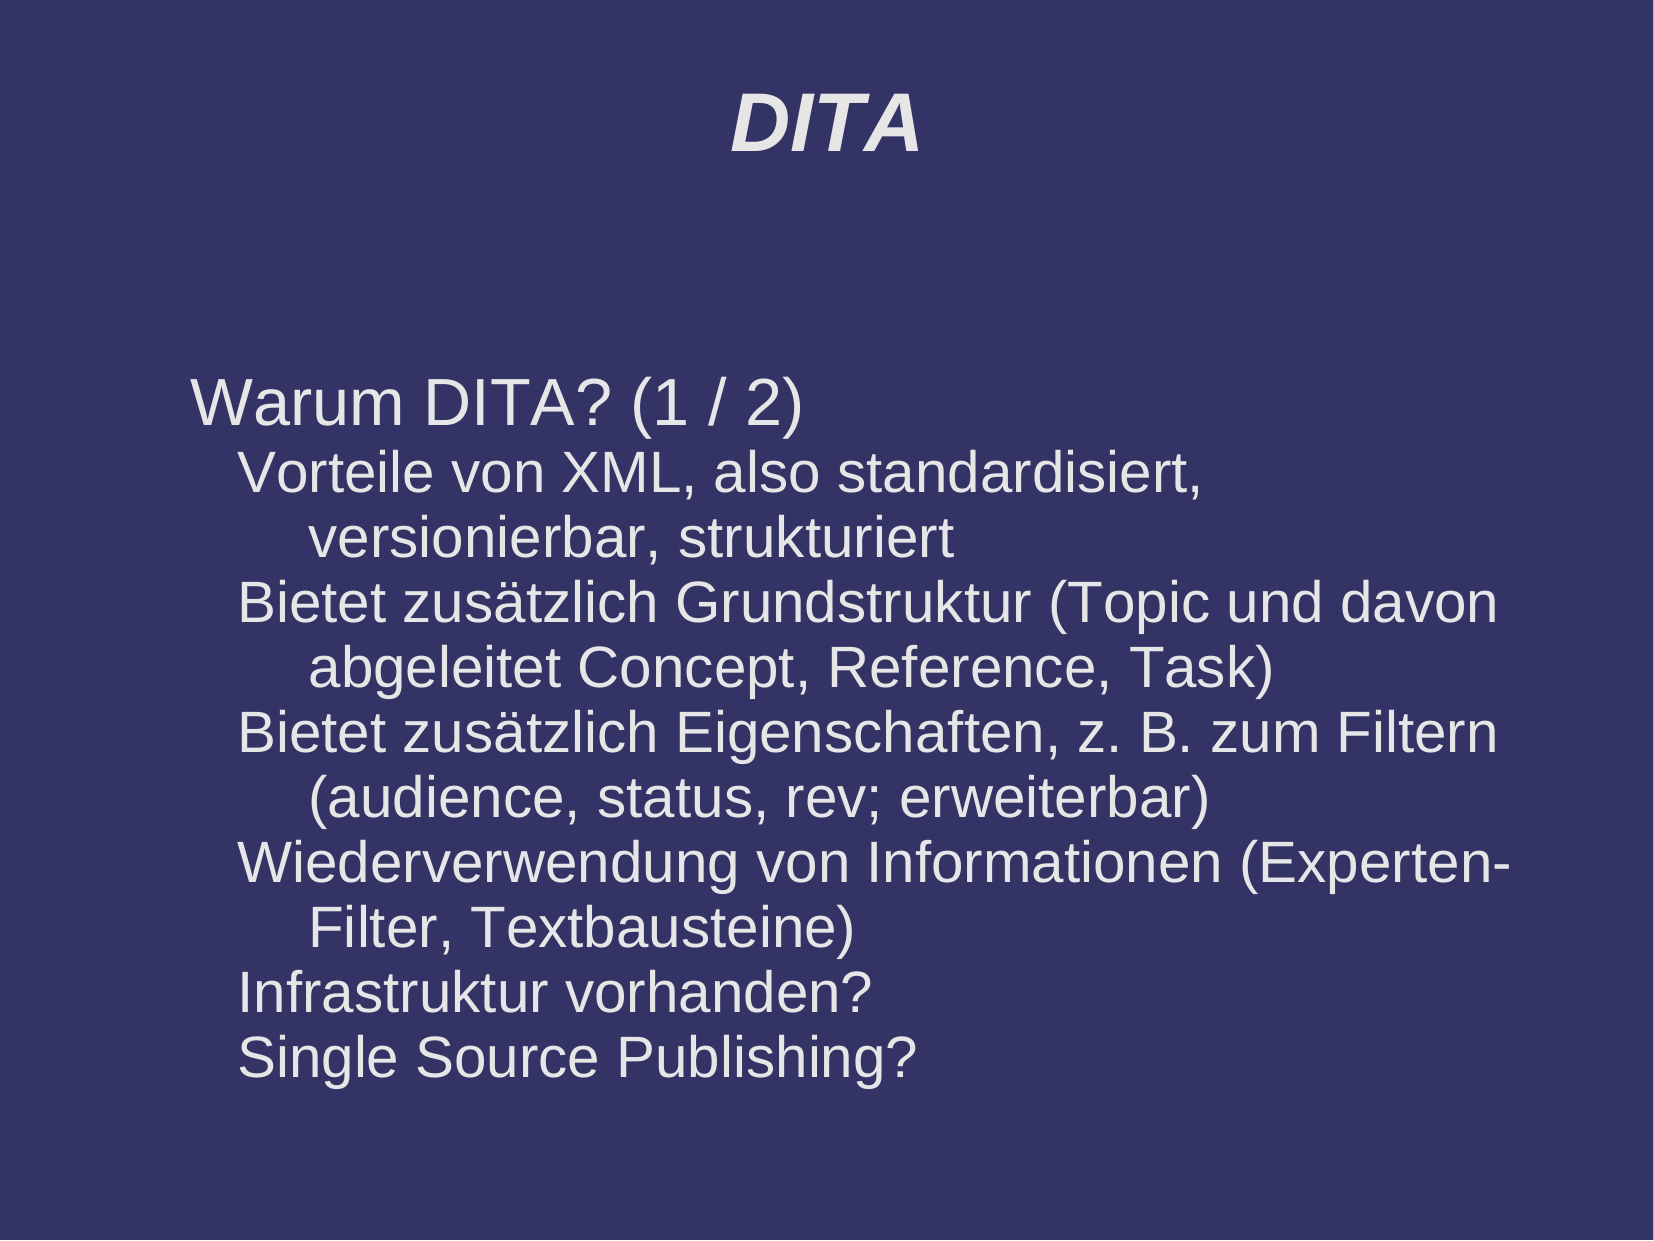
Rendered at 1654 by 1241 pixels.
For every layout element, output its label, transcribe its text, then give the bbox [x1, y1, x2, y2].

list Warum DITA? (1 / 2) Vorteile von XML, also standardisiert, versionierbar, strukturiert Bietet zusätzlich Grundstruktur (Topic und davon abgeleitet Concept, Reference, Task) Bietet zusätzlich Eigenschaften, z. B. zum Filtern (audience, status, rev; erweiterbar) Wiederverwendung von Informationen (Experten-Filter, Textbausteine) Infrastruktur vorhanden? Single Source Publishing? [178, 364, 1570, 1147]
title DITA [121, 19, 1534, 227]
